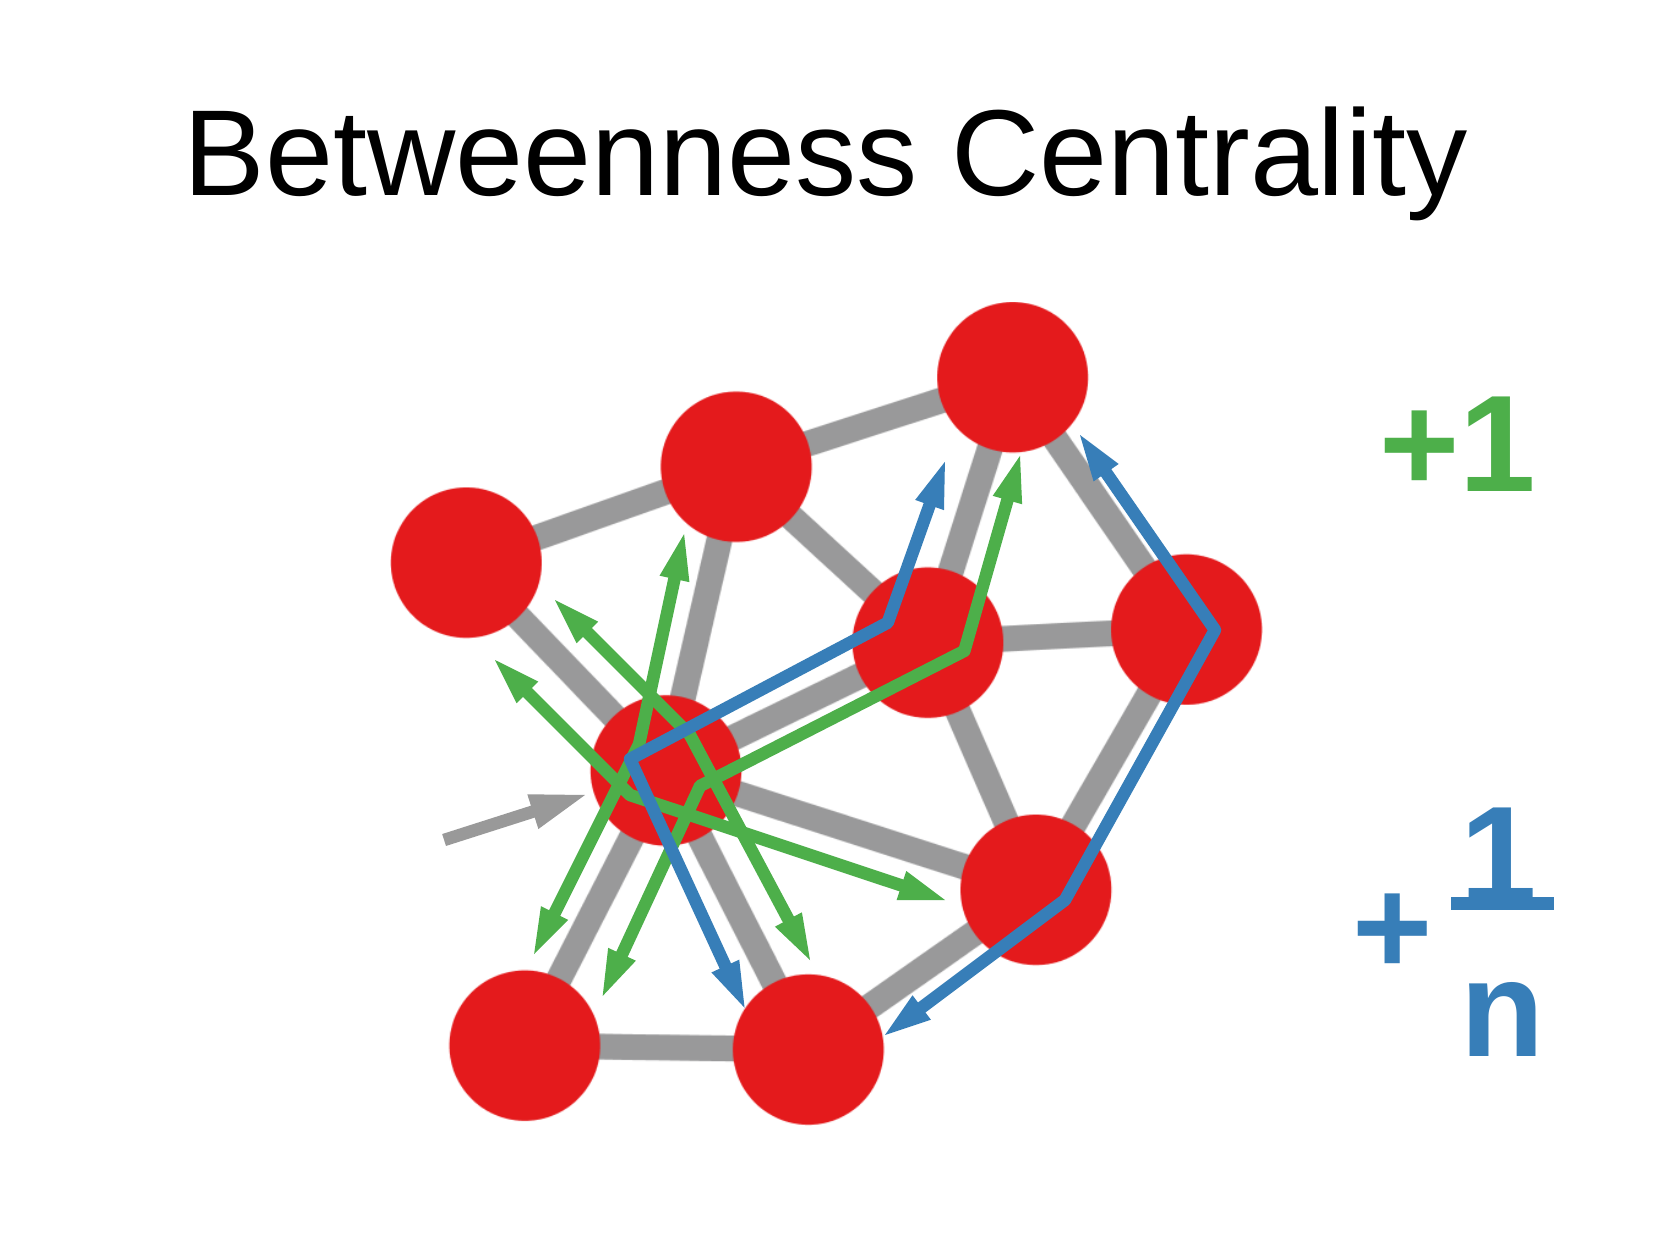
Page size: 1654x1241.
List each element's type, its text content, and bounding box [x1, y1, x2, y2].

text_box 1 n [1445, 771, 1559, 1044]
text_box +1 [1365, 360, 1552, 504]
text_box + [1338, 843, 1445, 987]
title Betweenness Centrality [82, 49, 1571, 257]
picture [390, 302, 1263, 1126]
